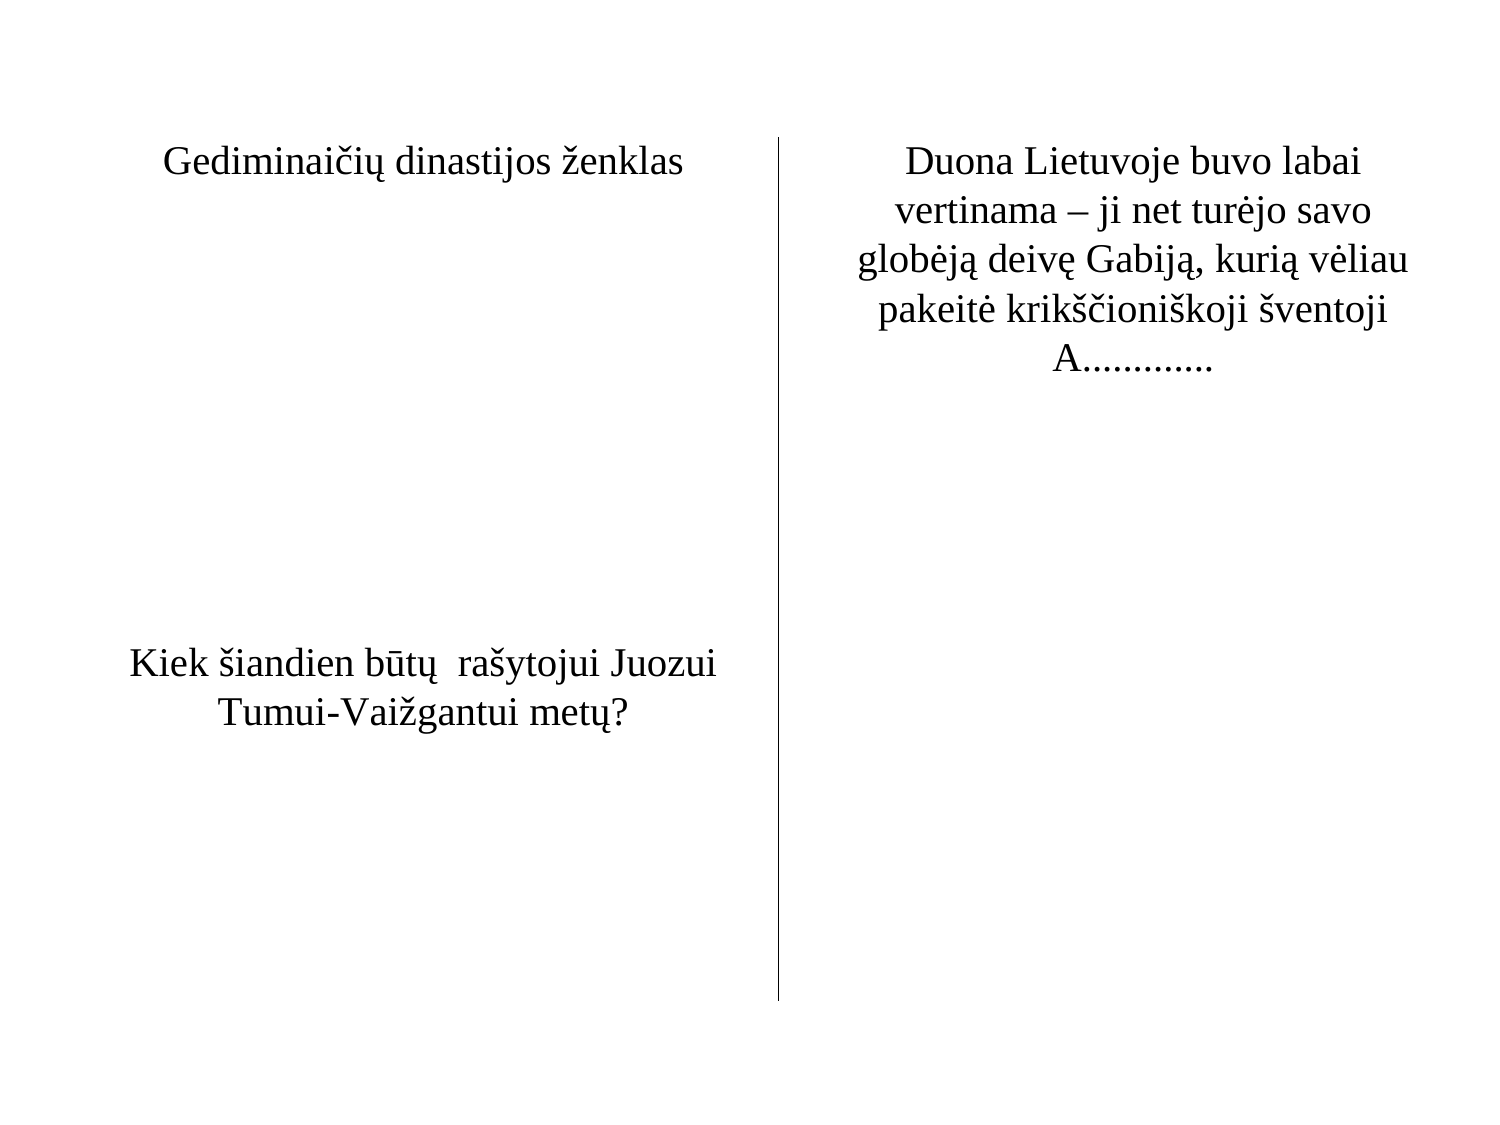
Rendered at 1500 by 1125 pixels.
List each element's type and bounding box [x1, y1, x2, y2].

picture [123, 137, 1436, 1004]
